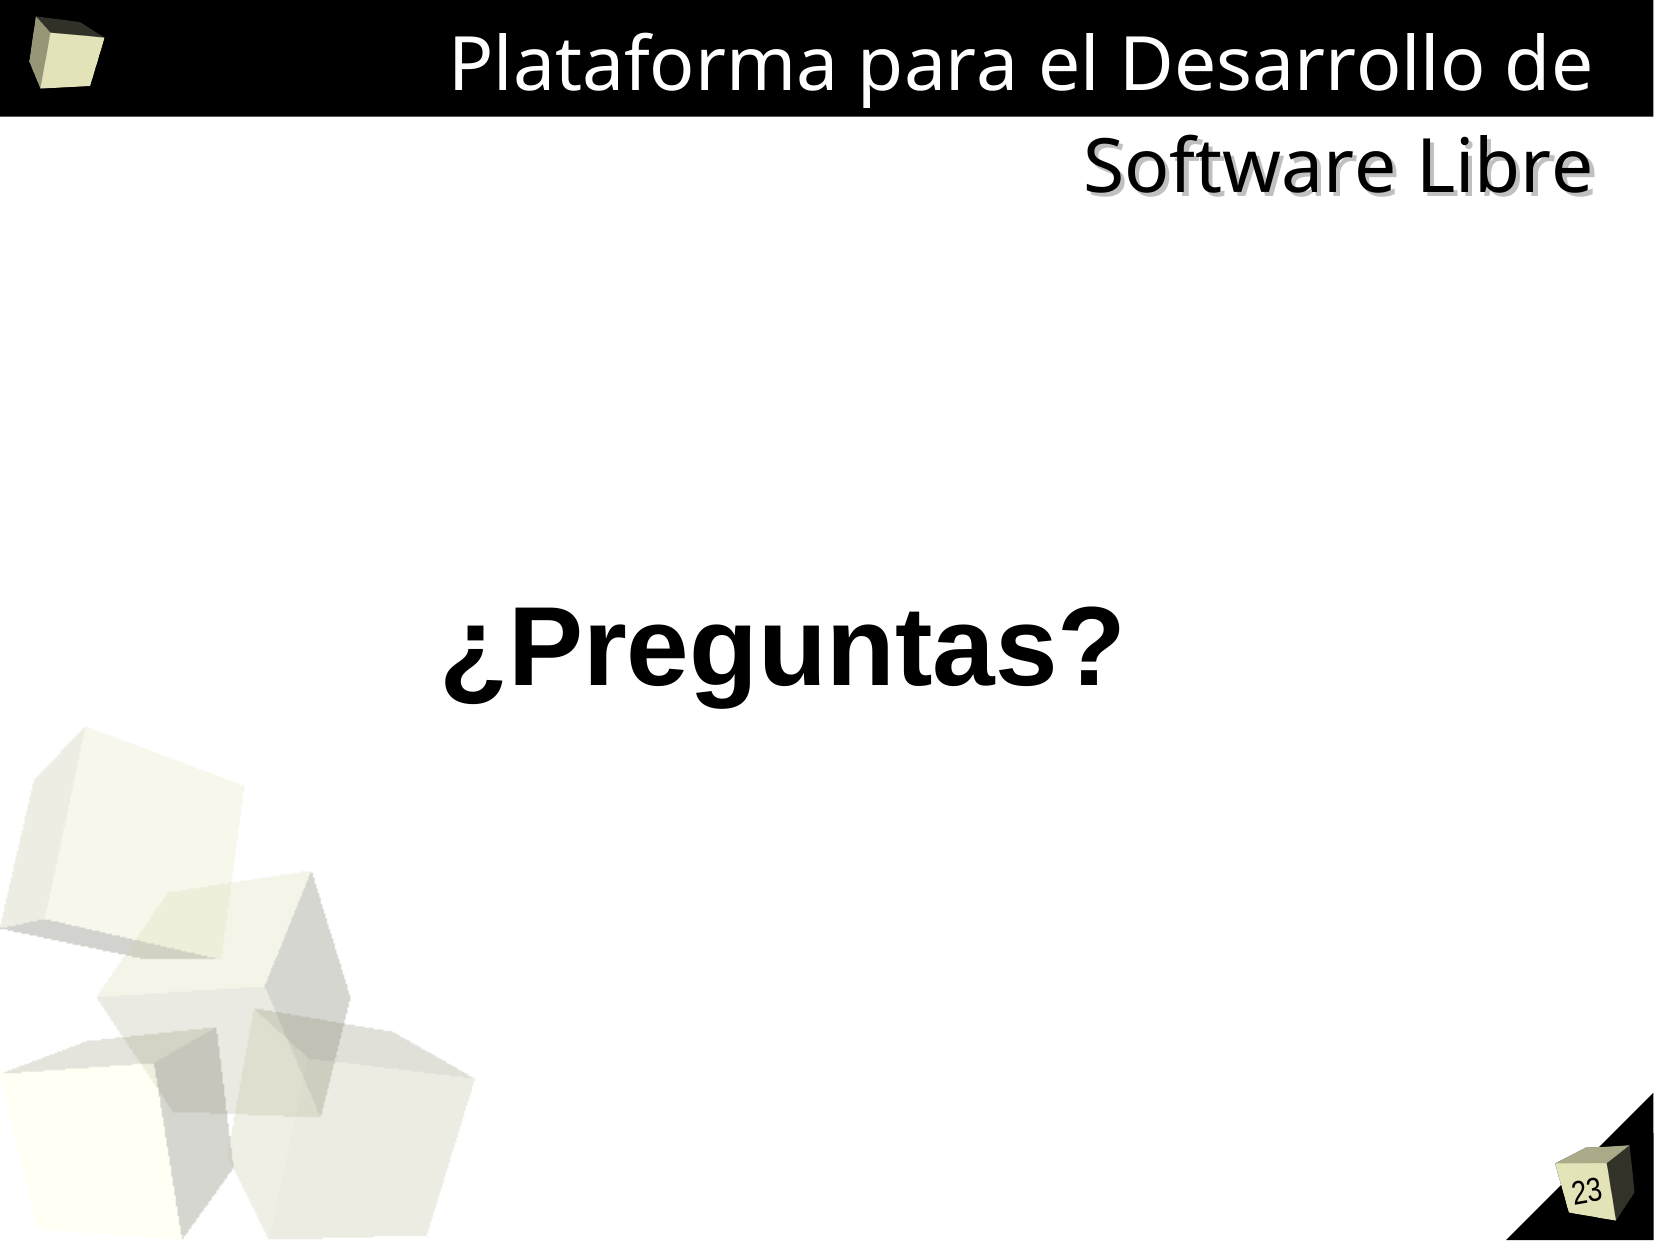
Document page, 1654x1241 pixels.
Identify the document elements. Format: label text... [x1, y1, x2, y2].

subtitle ¿Preguntas? [0, 302, 1567, 1241]
title Plataforma para el Desarrollo de Software Libre [118, 24, 1595, 200]
